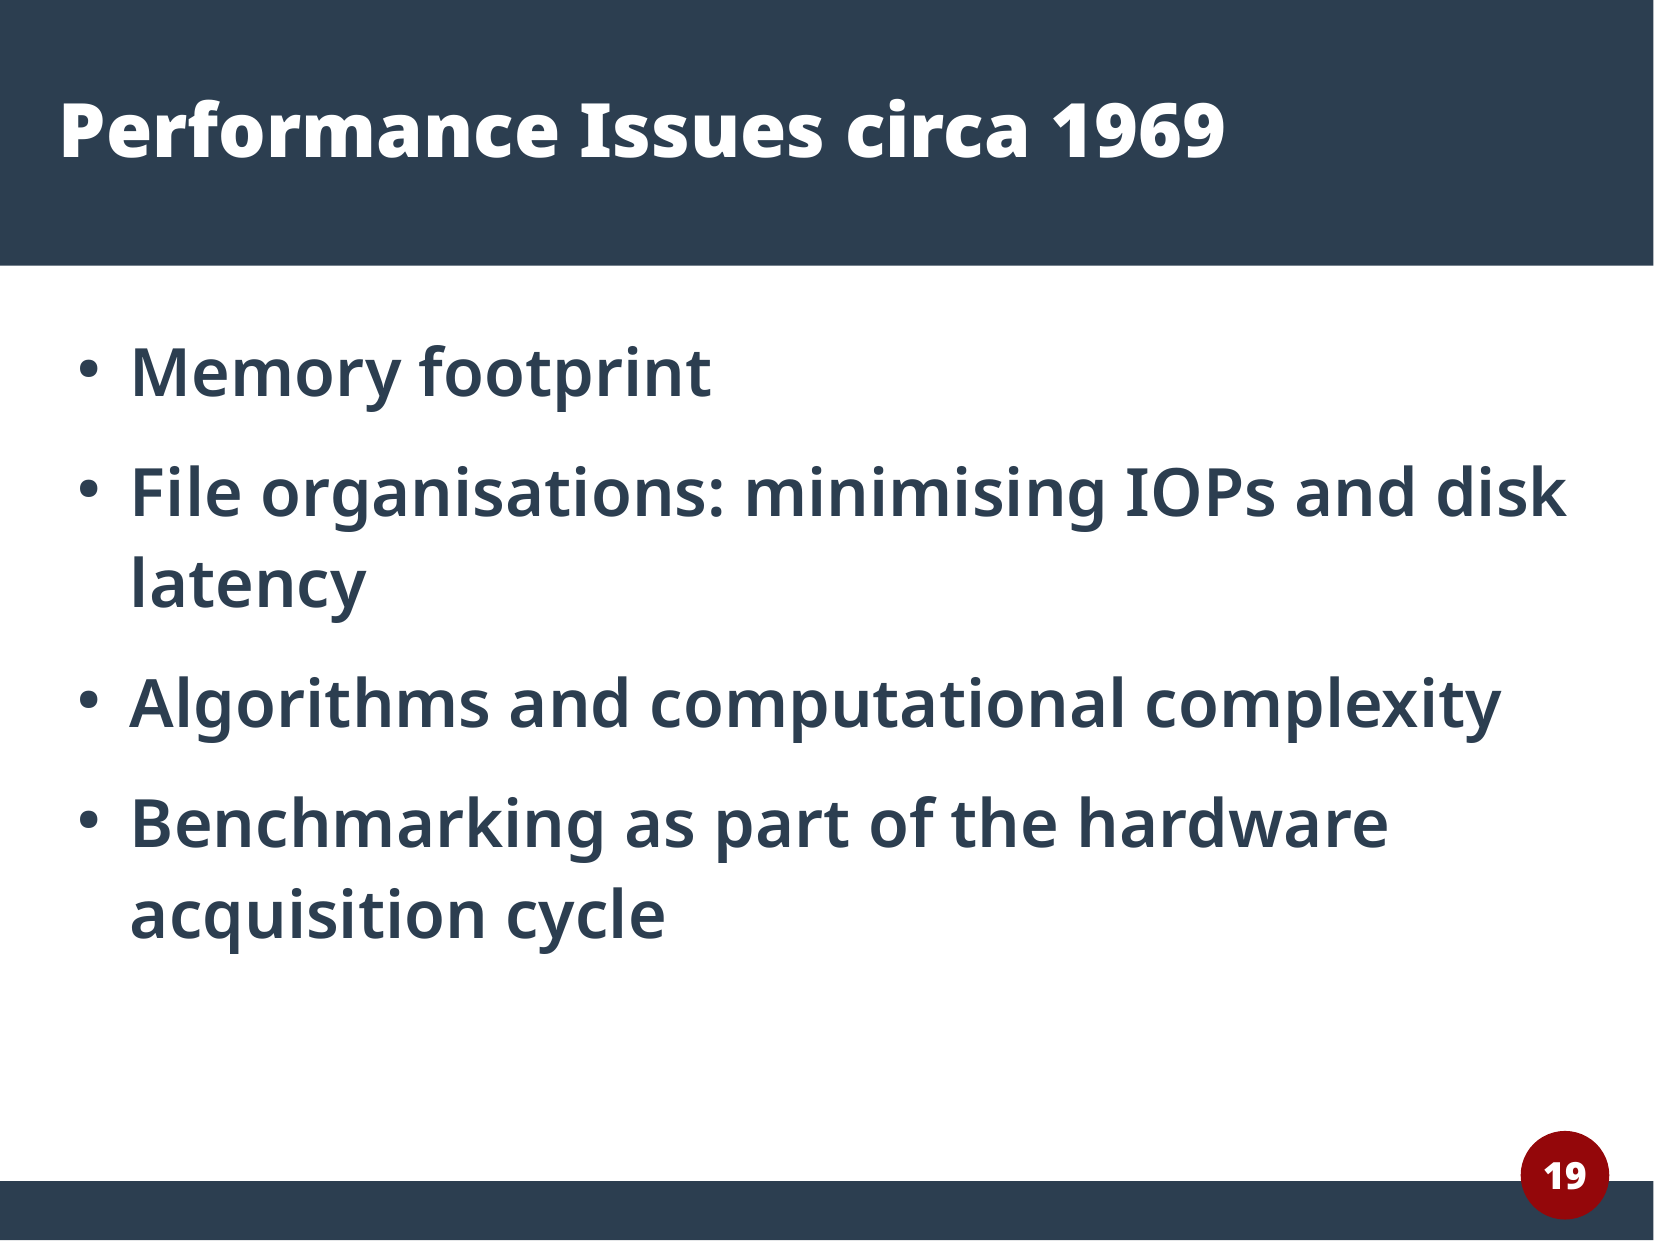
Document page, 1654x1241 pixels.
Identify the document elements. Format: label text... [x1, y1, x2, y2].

text_box [59, 49, 1595, 207]
list Memory footprint File organisations: minimising IOPs and disk latency Algorithms and computational complexity Benchmarking as part of the hardware acquisition cycle [59, 324, 1595, 1152]
